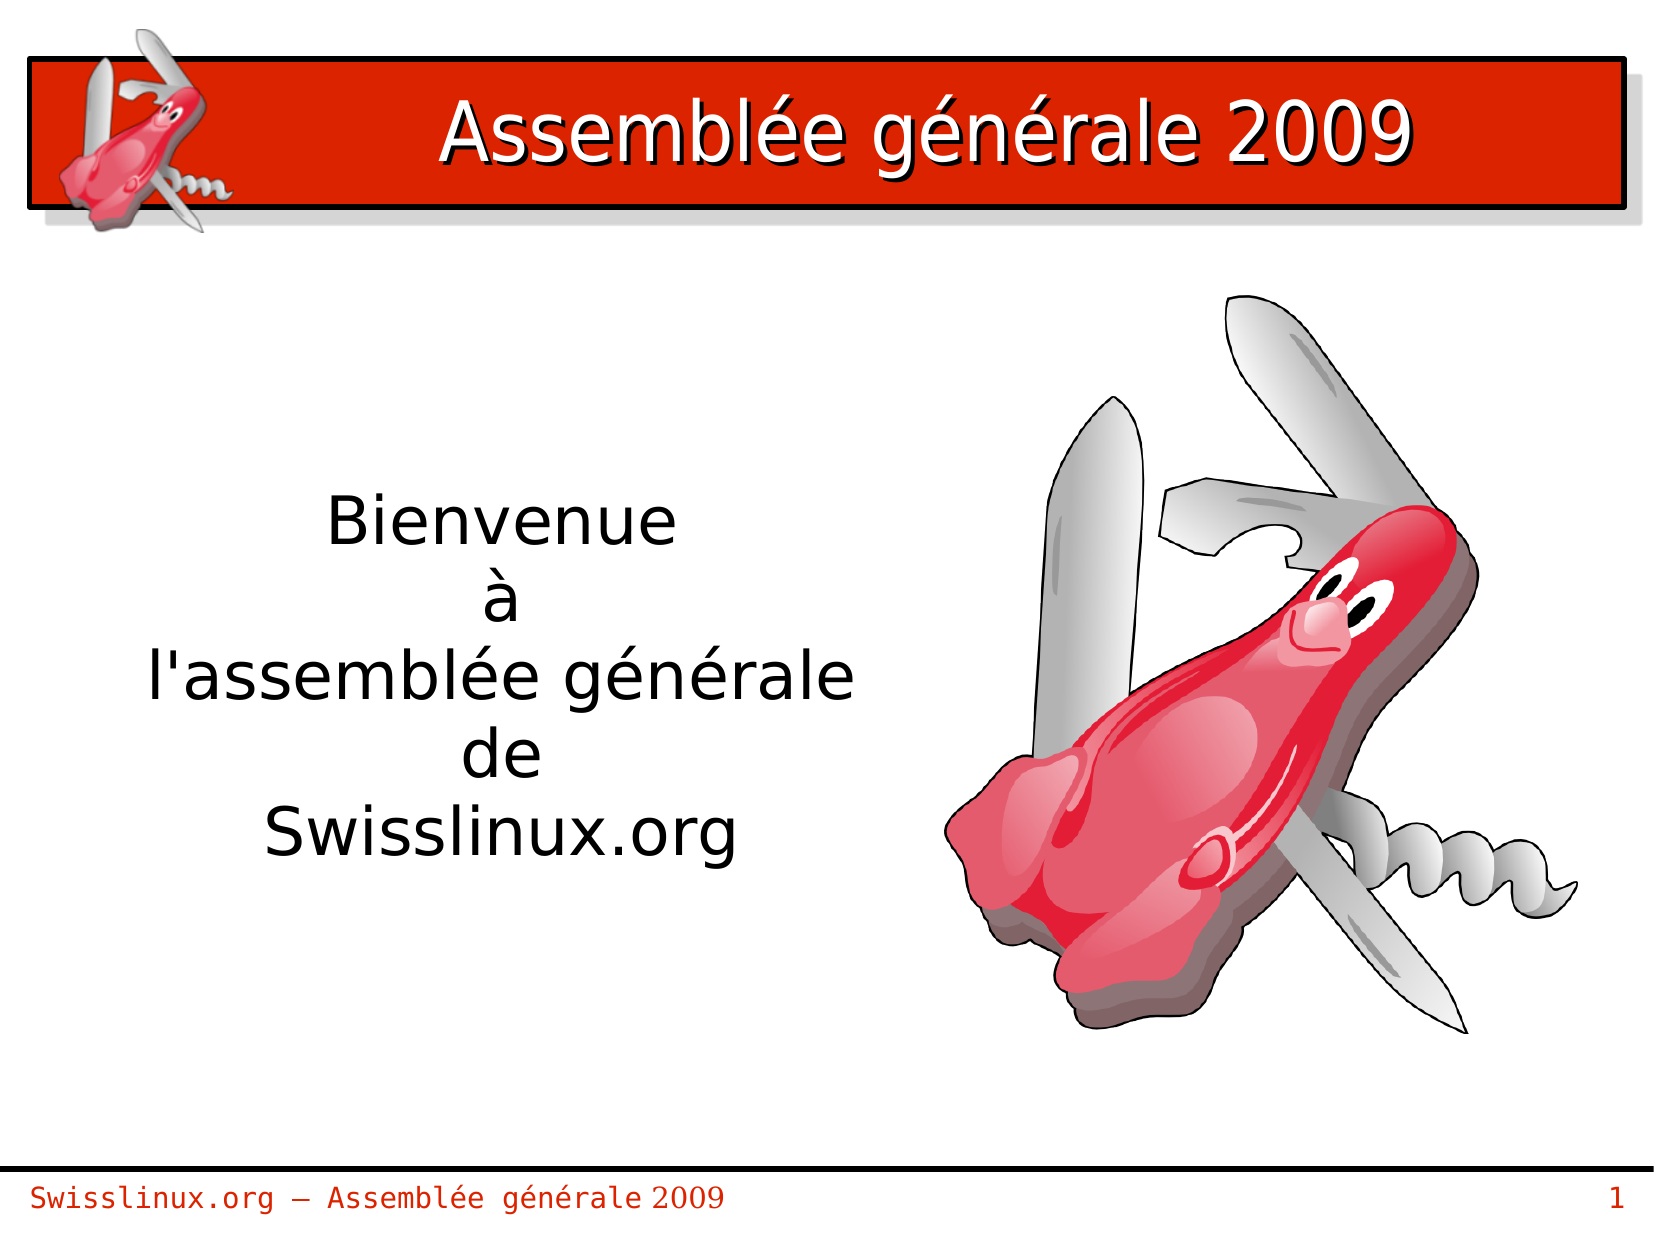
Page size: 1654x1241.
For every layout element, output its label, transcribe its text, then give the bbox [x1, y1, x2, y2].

subtitle Bienvenue à l'assemblée générale de Swisslinux.org [53, 290, 916, 1063]
picture [59, 29, 234, 233]
title Assemblée générale 2009 [259, 84, 1595, 182]
picture [944, 295, 1578, 1034]
